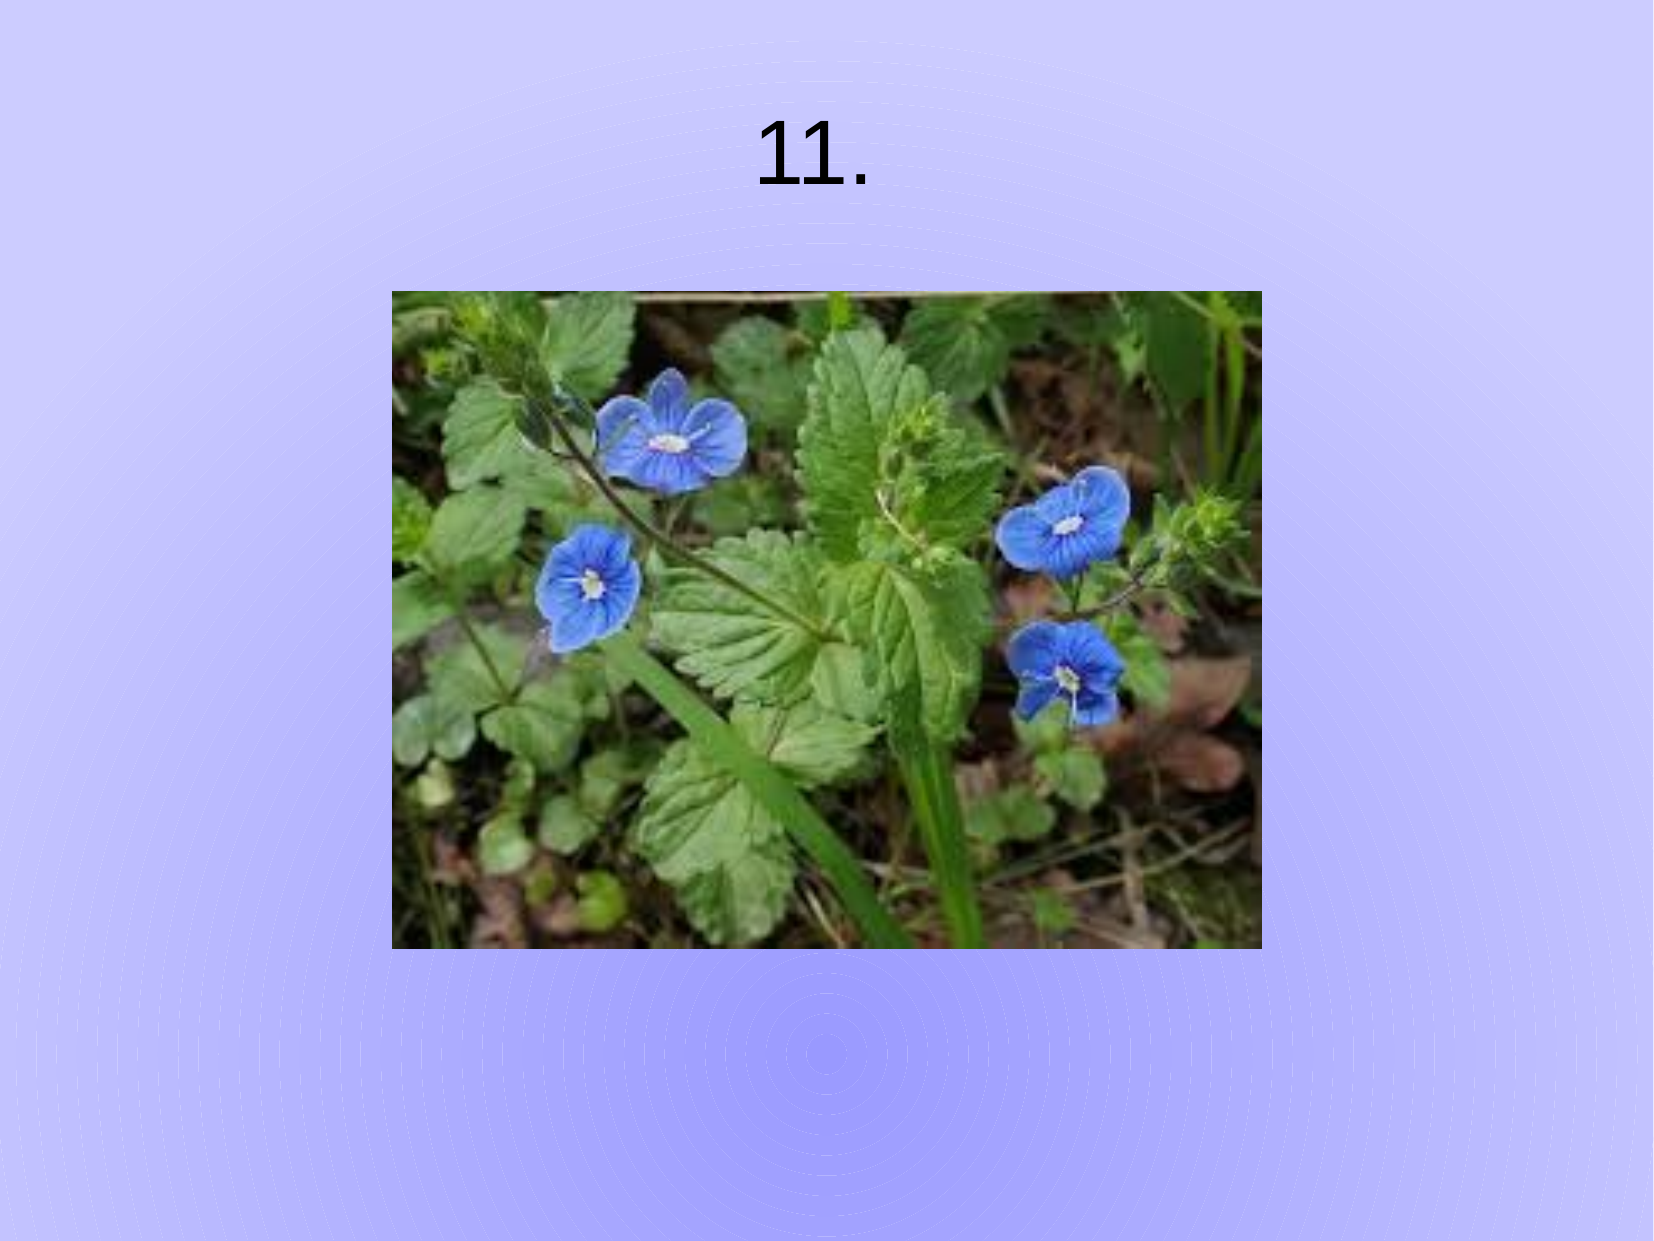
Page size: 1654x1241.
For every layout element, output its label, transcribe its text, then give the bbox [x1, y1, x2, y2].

title 11. [82, 49, 1571, 257]
picture [392, 291, 1262, 949]
